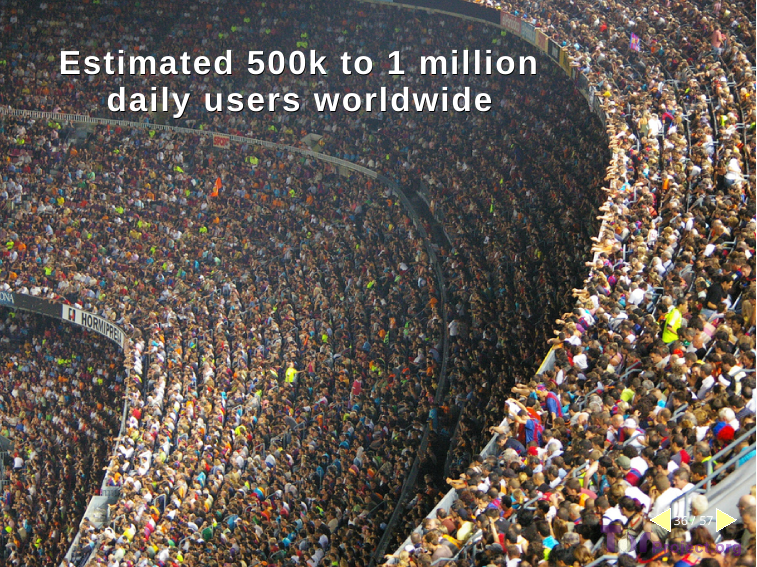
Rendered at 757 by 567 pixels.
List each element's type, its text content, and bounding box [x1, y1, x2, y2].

picture [0, 0, 757, 567]
text_box Estimated 500k to 1 million daily users worldwide [37, 37, 563, 127]
text_box <number> / 61 [618, 504, 756, 555]
